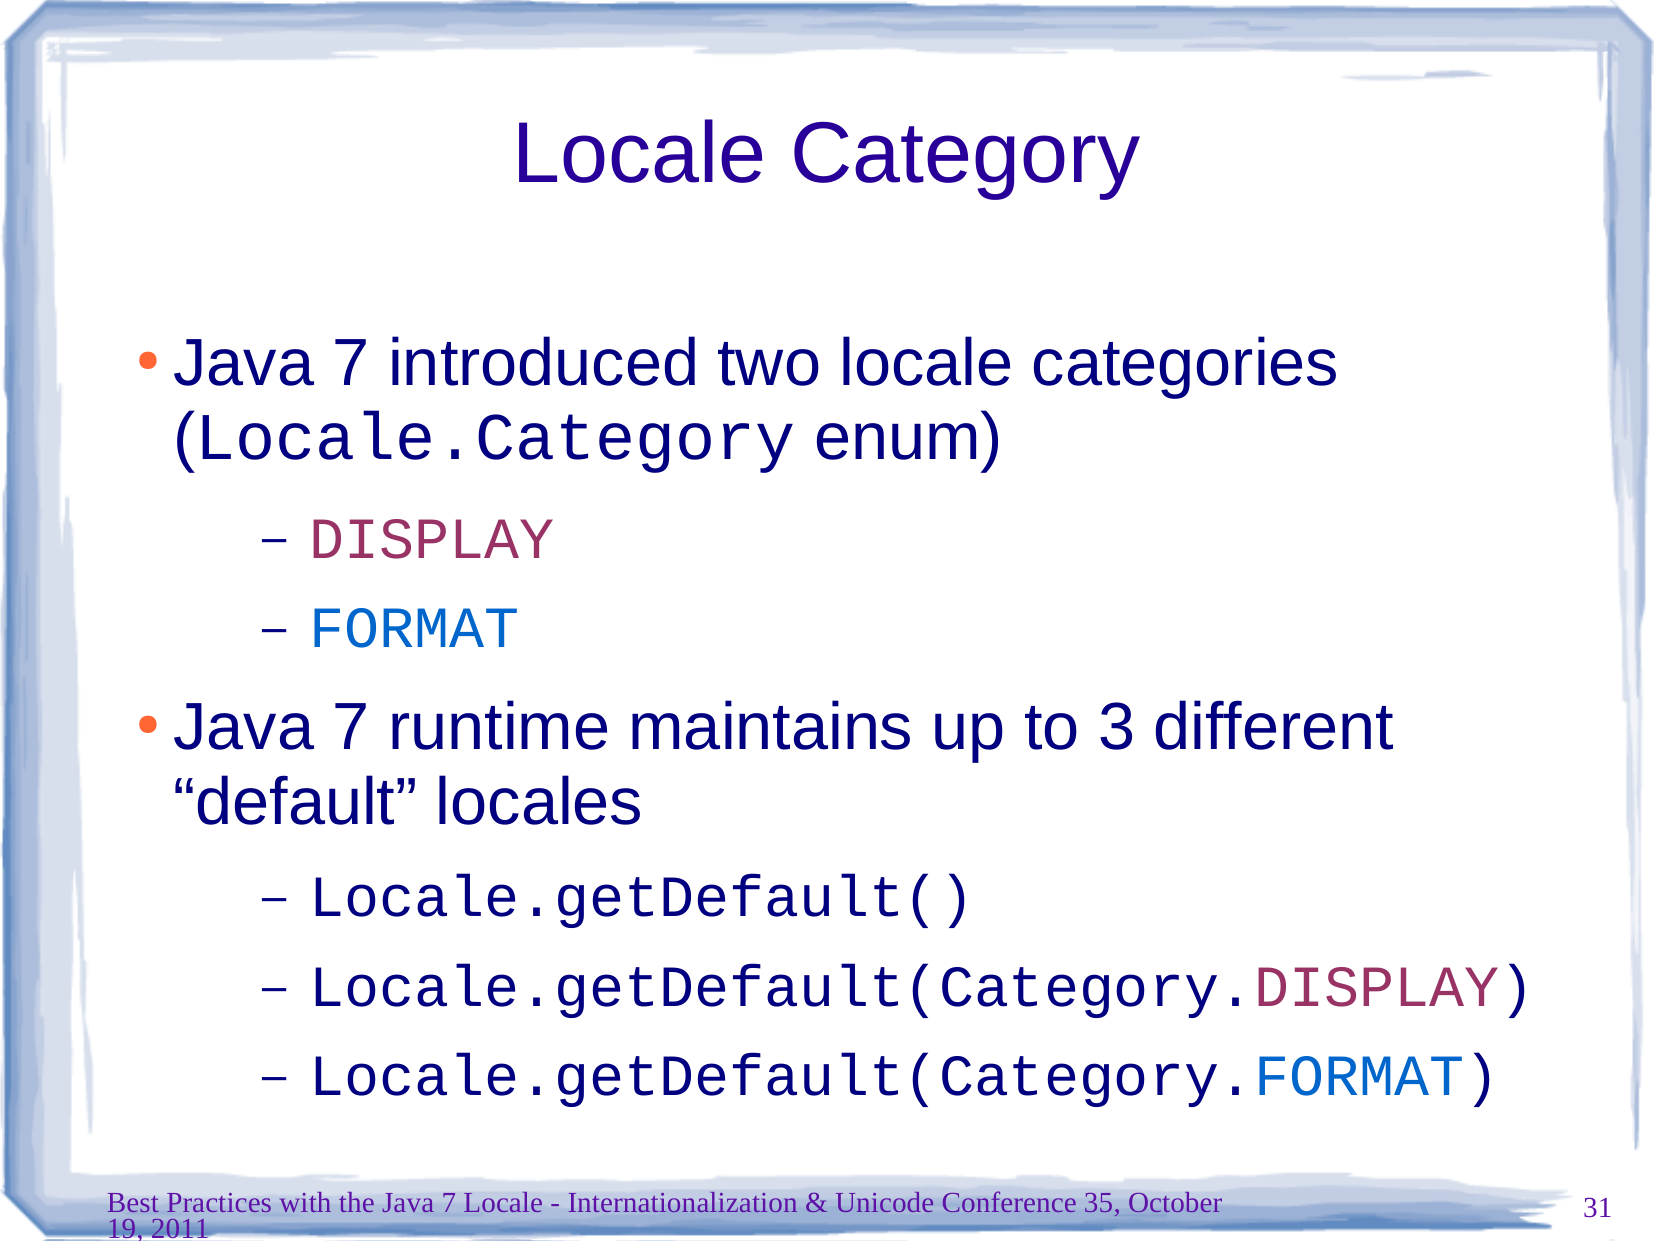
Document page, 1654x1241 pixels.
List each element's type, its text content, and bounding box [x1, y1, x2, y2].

title Locale Category [82, 49, 1571, 257]
list Java 7 introduced two locale categories (Locale.Category enum) DISPLAY FORMAT Java 7 runtime maintains up to 3 different “default” locales Locale.getDefault() Locale.getDefault(Category.DISPLAY) Locale.getDefault(Category.FORMAT) [118, 324, 1571, 1144]
picture [0, 0, 1654, 1241]
